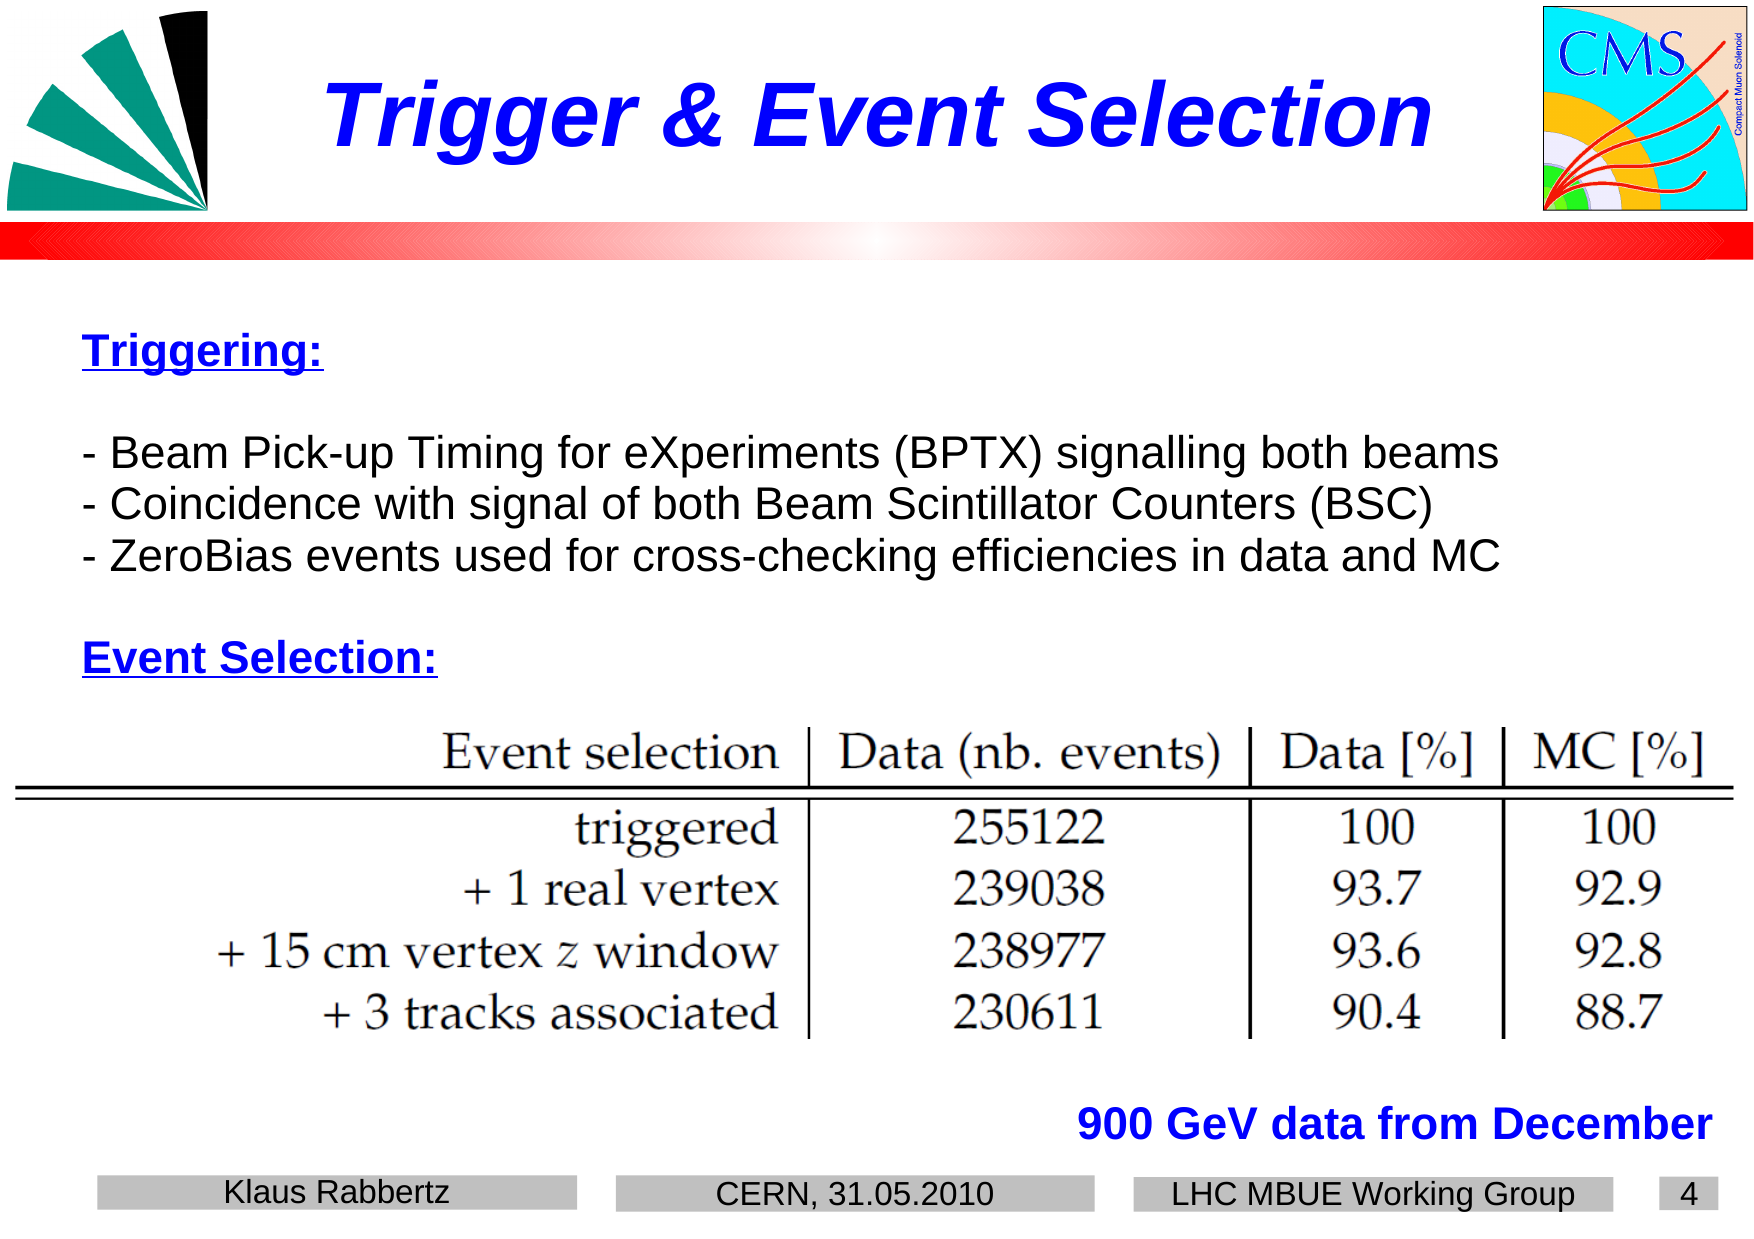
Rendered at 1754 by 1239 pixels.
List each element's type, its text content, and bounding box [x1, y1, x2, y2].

picture [7, 727, 1742, 1040]
title Trigger & Event Selection [220, 27, 1536, 202]
picture [7, 11, 208, 213]
text_box 900 GeV data from December [1065, 1086, 1726, 1162]
text_box Triggering: - Beam Pick-up Timing for eXperiments (BPTX) signalling both beams - Coincidence with signal of both Beam Scintillator Counters (BSC) - ZeroBias events used for cross-checking efficiencies in data and MC [69, 312, 1514, 593]
picture [1542, 5, 1748, 211]
text_box Event Selection: [69, 619, 450, 695]
